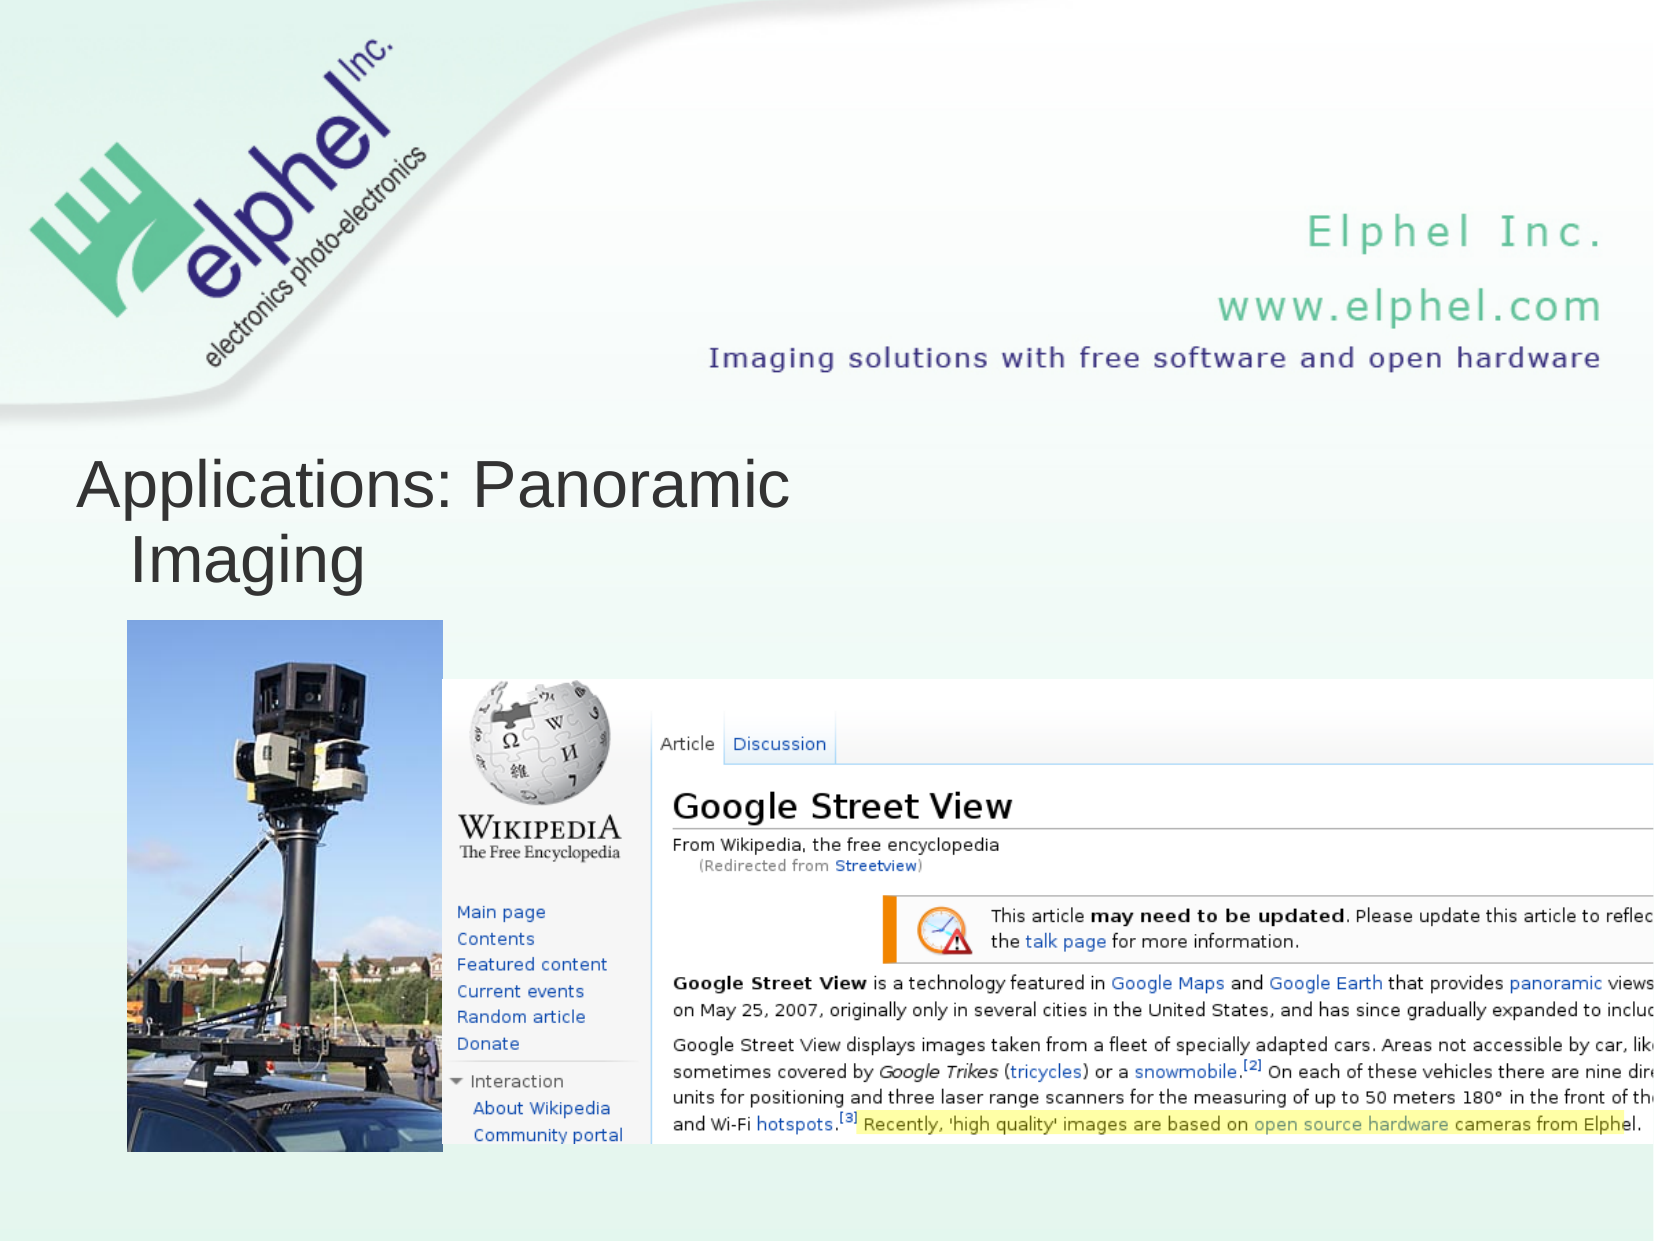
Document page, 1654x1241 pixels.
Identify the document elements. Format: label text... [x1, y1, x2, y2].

picture [0, 0, 1654, 1241]
list Applications: Panoramic Imaging [59, 442, 1034, 1182]
